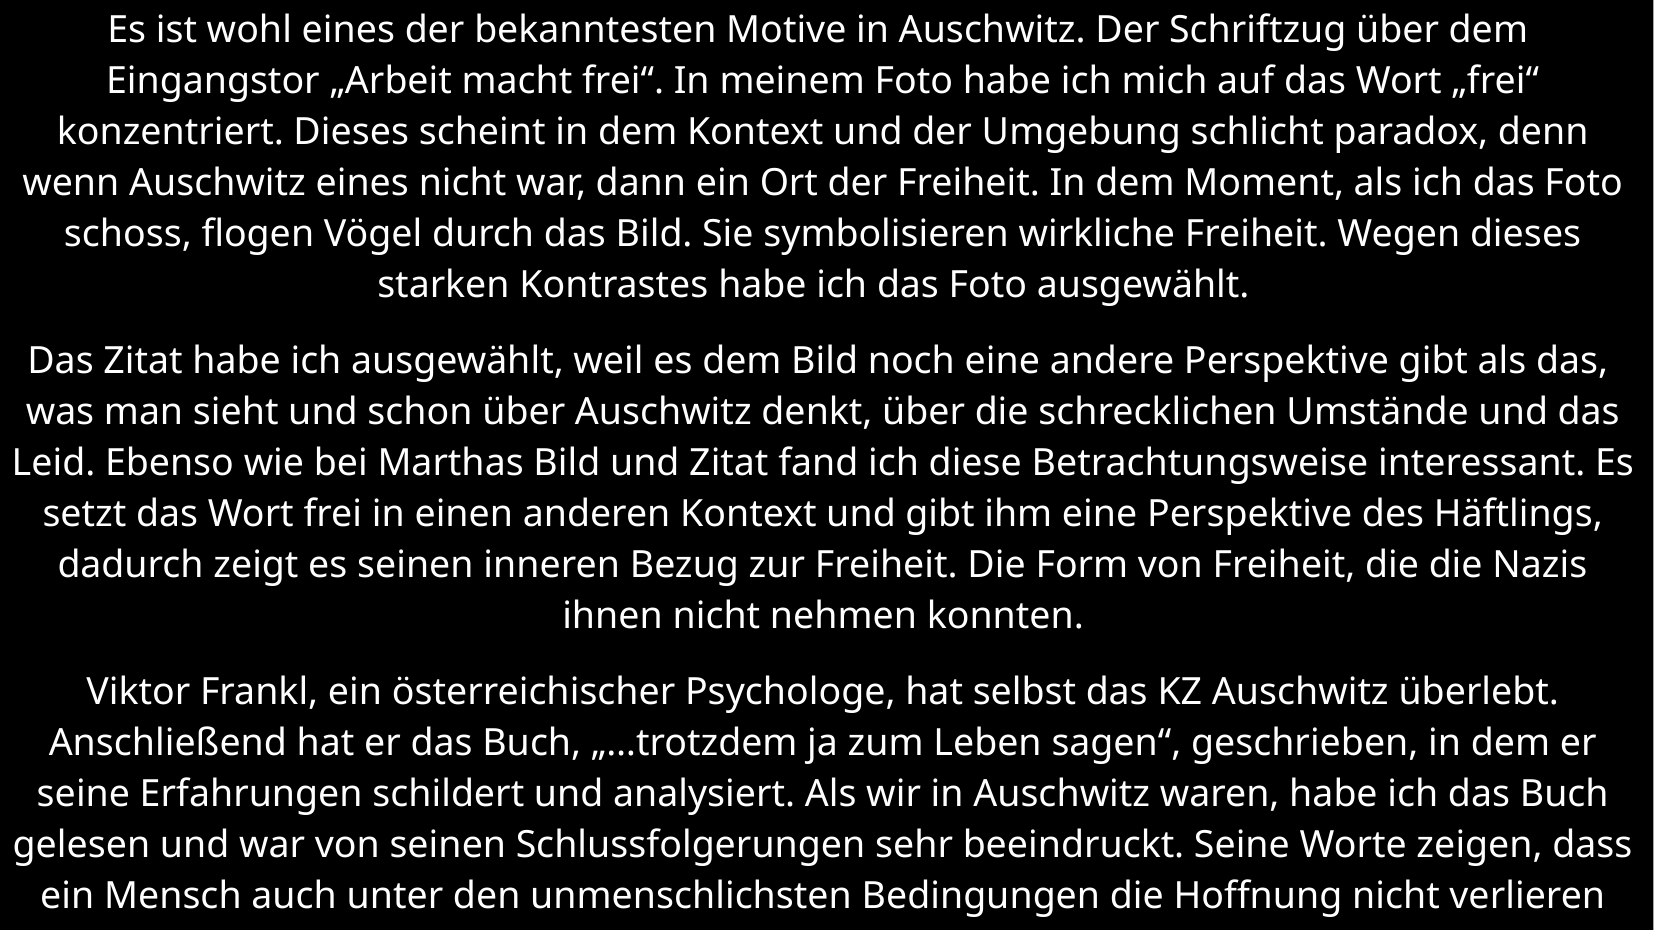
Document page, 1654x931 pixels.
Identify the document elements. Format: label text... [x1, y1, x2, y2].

text_box Es ist wohl eines der bekanntesten Motive in Auschwitz. Der Schriftzug über dem Eingangstor „Arbeit macht frei“. In meinem Foto habe ich mich auf das Wort „frei“ konzentriert. Dieses scheint in dem Kontext und der Umgebung schlicht paradox, denn wenn Auschwitz eines nicht war, dann ein Ort der Freiheit. In dem Moment, als ich das Foto schoss, flogen Vögel durch das Bild. Sie symbolisieren wirkliche Freiheit. Wegen dieses starken Kontrastes habe ich das Foto ausgewählt. Das Zitat habe ich ausgewählt, weil es dem Bild noch eine andere Perspektive gibt als das, was man sieht und schon über Auschwitz denkt, über die schrecklichen Umstände und das Leid. Ebenso wie bei Marthas Bild und Zitat fand ich diese Betrachtungsweise interessant. Es setzt das Wort frei in einen anderen Kontext und gibt ihm eine Perspektive des Häftlings, dadurch zeigt es seinen inneren Bezug zur Freiheit. Die Form von Freiheit, die die Nazis ihnen nicht nehmen konnten. Viktor Frankl, ein österreichischer Psychologe, hat selbst das KZ Auschwitz überlebt. Anschließend hat er das Buch, „…trotzdem ja zum Leben sagen“, geschrieben, in dem er seine Erfahrungen schildert und analysiert. Als wir in Auschwitz waren, habe ich das Buch gelesen und war von seinen Schlussfolgerungen sehr beeindruckt. Seine Worte zeigen, dass ein Mensch auch unter den unmenschlichsten Bedingungen die Hoffnung nicht verlieren darf. Dass der Häftling nur die Möglichkeit hat, sich nicht von der Grausamkeit überwältigen zu lassen, um sich selbst nicht zu verlieren. Wo äußerliche Freiheit nicht existiert, bleibt nur die innere Freiheit. [0, 0, 1654, 931]
